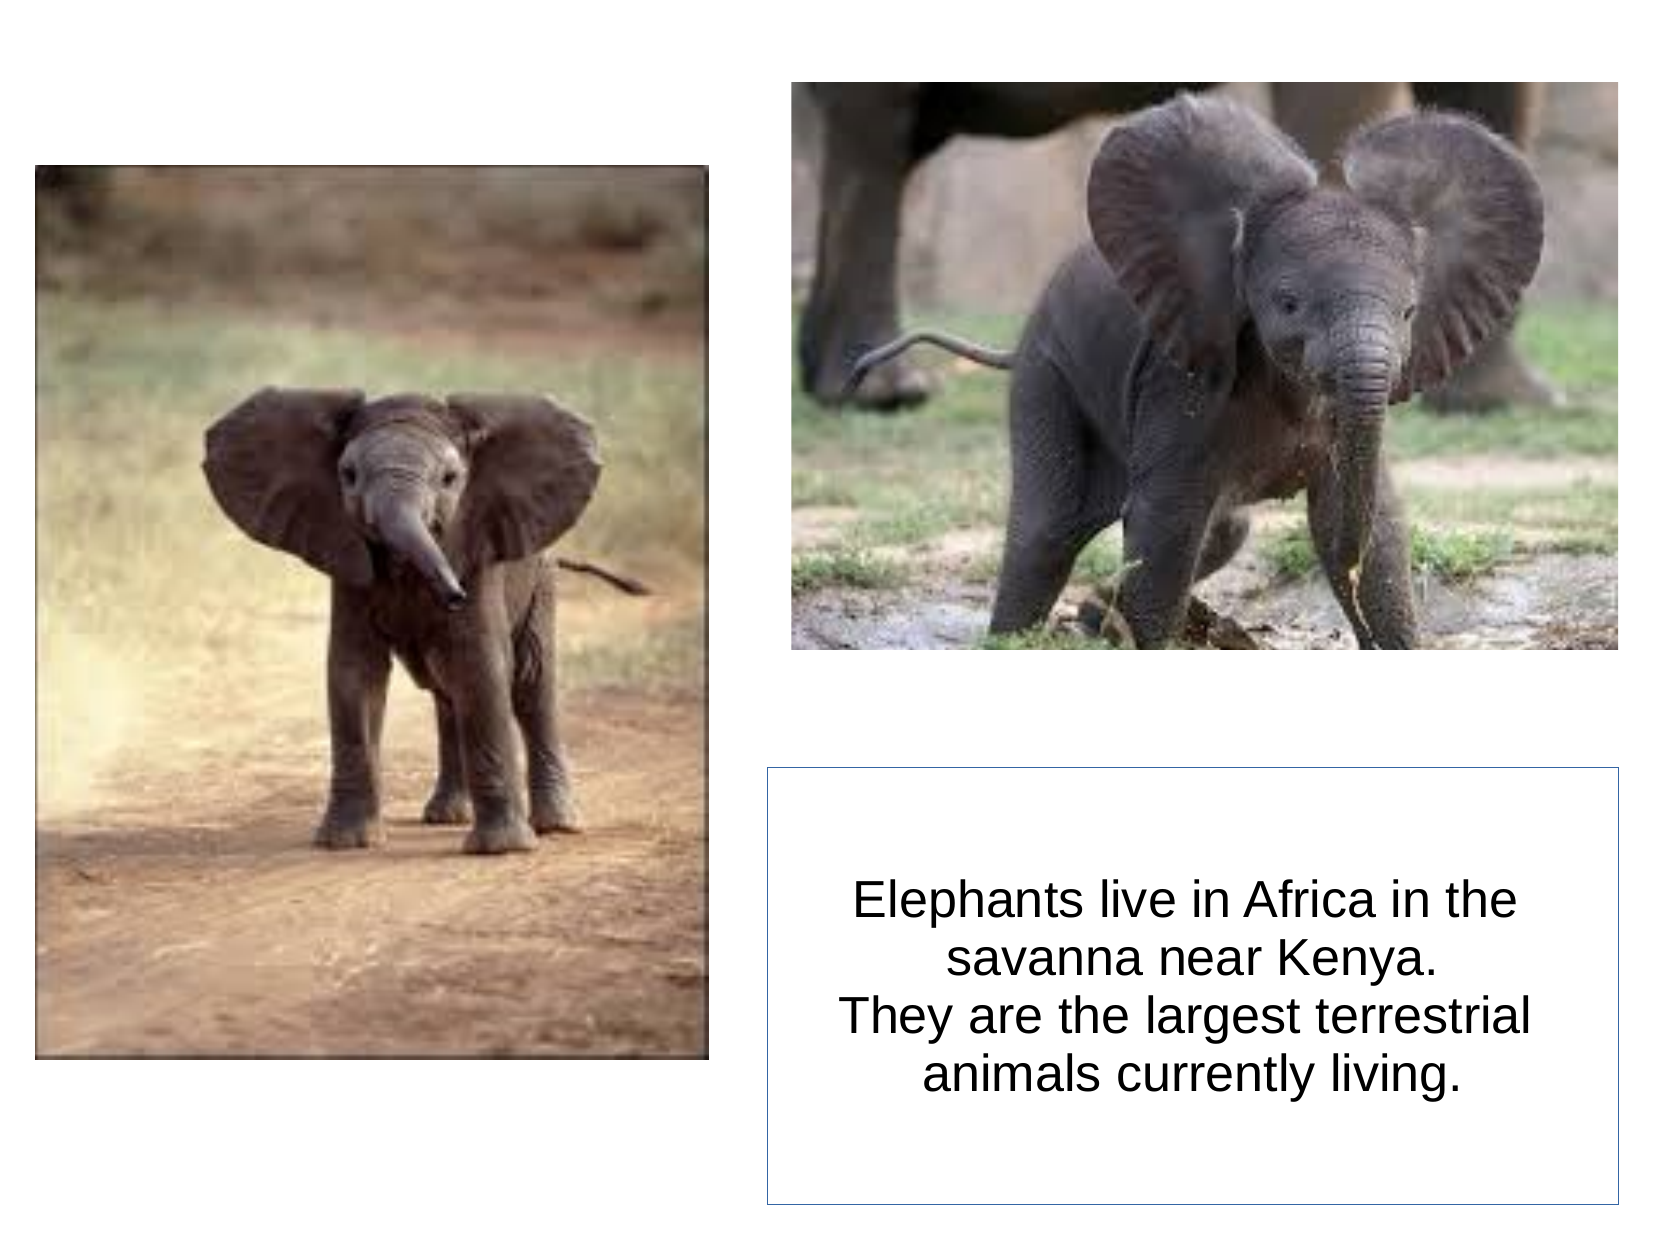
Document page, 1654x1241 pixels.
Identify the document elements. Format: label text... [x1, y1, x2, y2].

picture [35, 165, 709, 1060]
picture [791, 82, 1619, 650]
text_box Elephants live in Africa in the savanna near Kenya. They are the largest terrestrial animals currently living. [767, 767, 1619, 1205]
